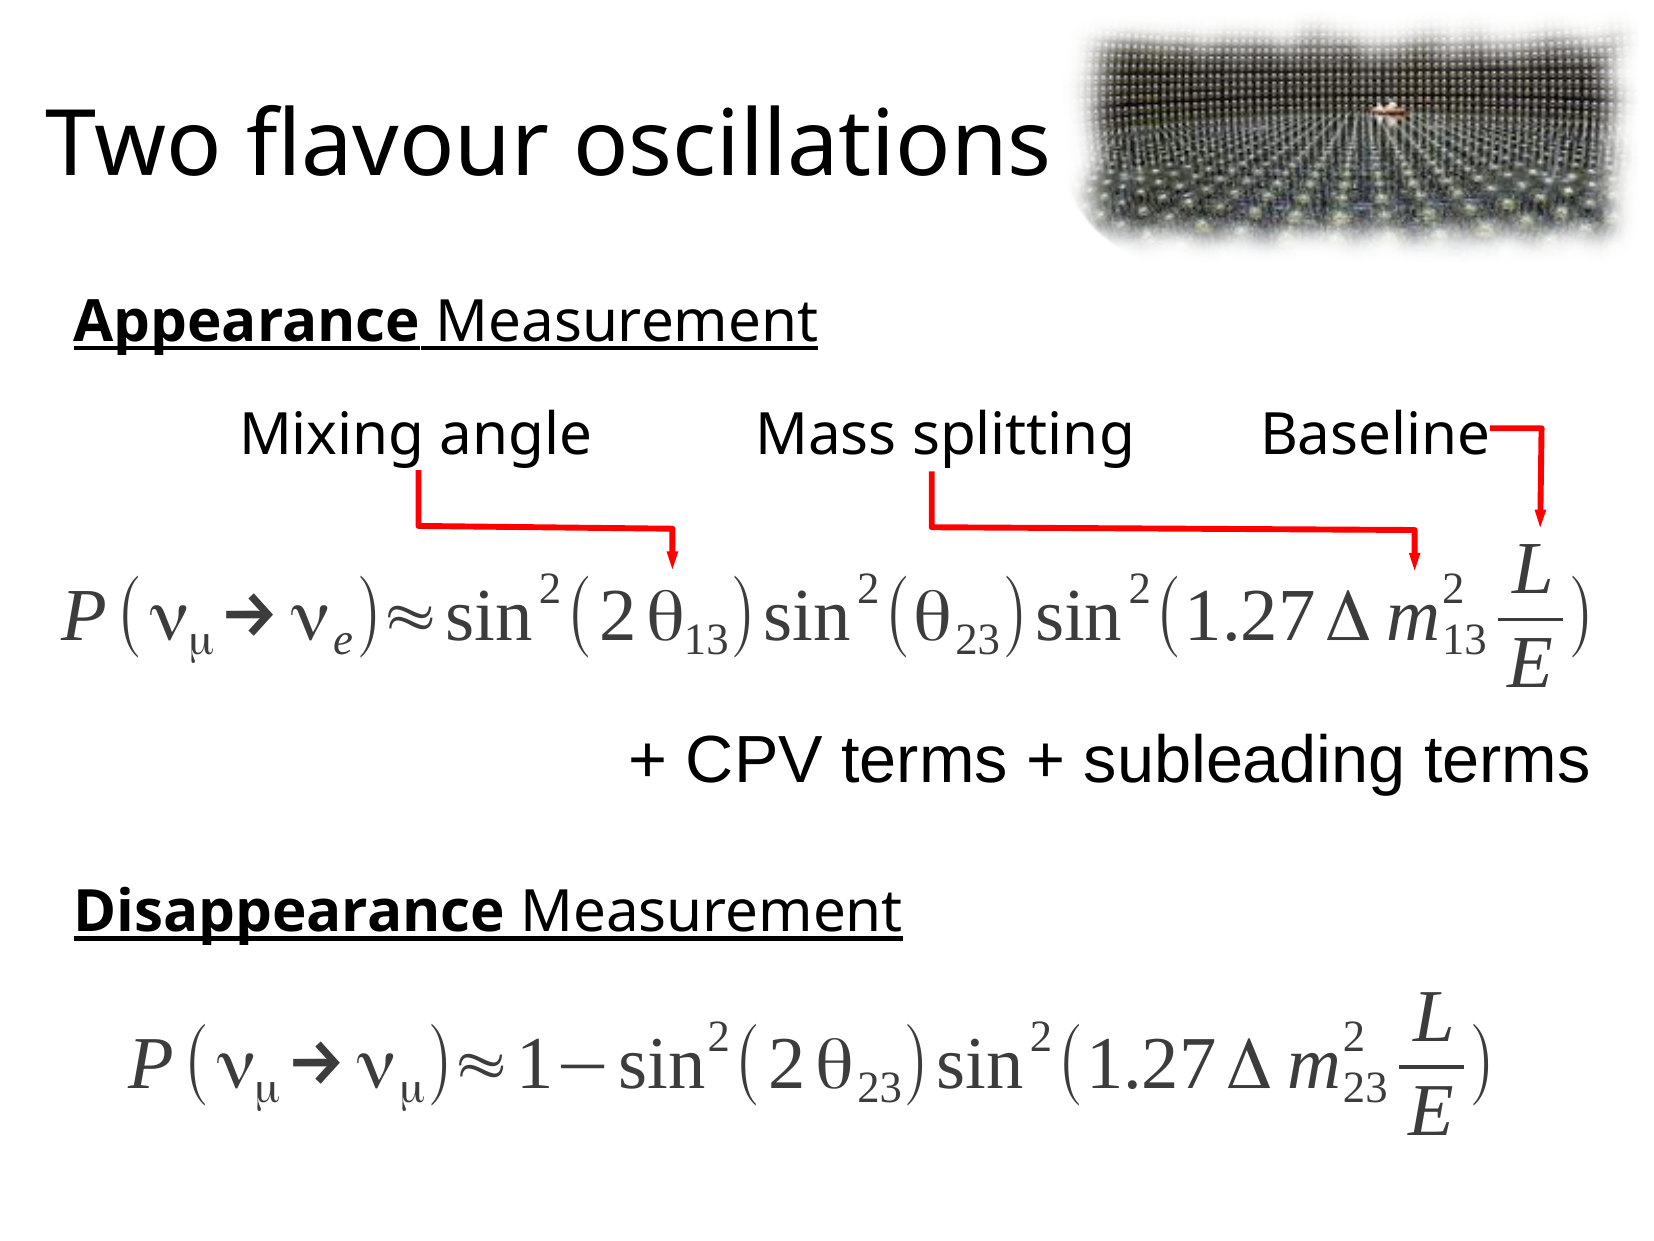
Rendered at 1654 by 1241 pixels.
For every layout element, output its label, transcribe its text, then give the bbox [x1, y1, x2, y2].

chart [38, 528, 1613, 706]
title Two flavour oscillations [23, 23, 1075, 257]
text_box Disappearance Measurement [59, 862, 909, 943]
text_box + CPV terms + subleading terms [613, 714, 1609, 804]
text_box Mixing angle [224, 384, 585, 465]
picture [1062, 11, 1638, 262]
chart [105, 976, 1513, 1154]
text_box Appearance Measurement [59, 271, 823, 352]
text_box Baseline [1245, 384, 1493, 465]
text_box Mass splitting [740, 384, 1127, 465]
